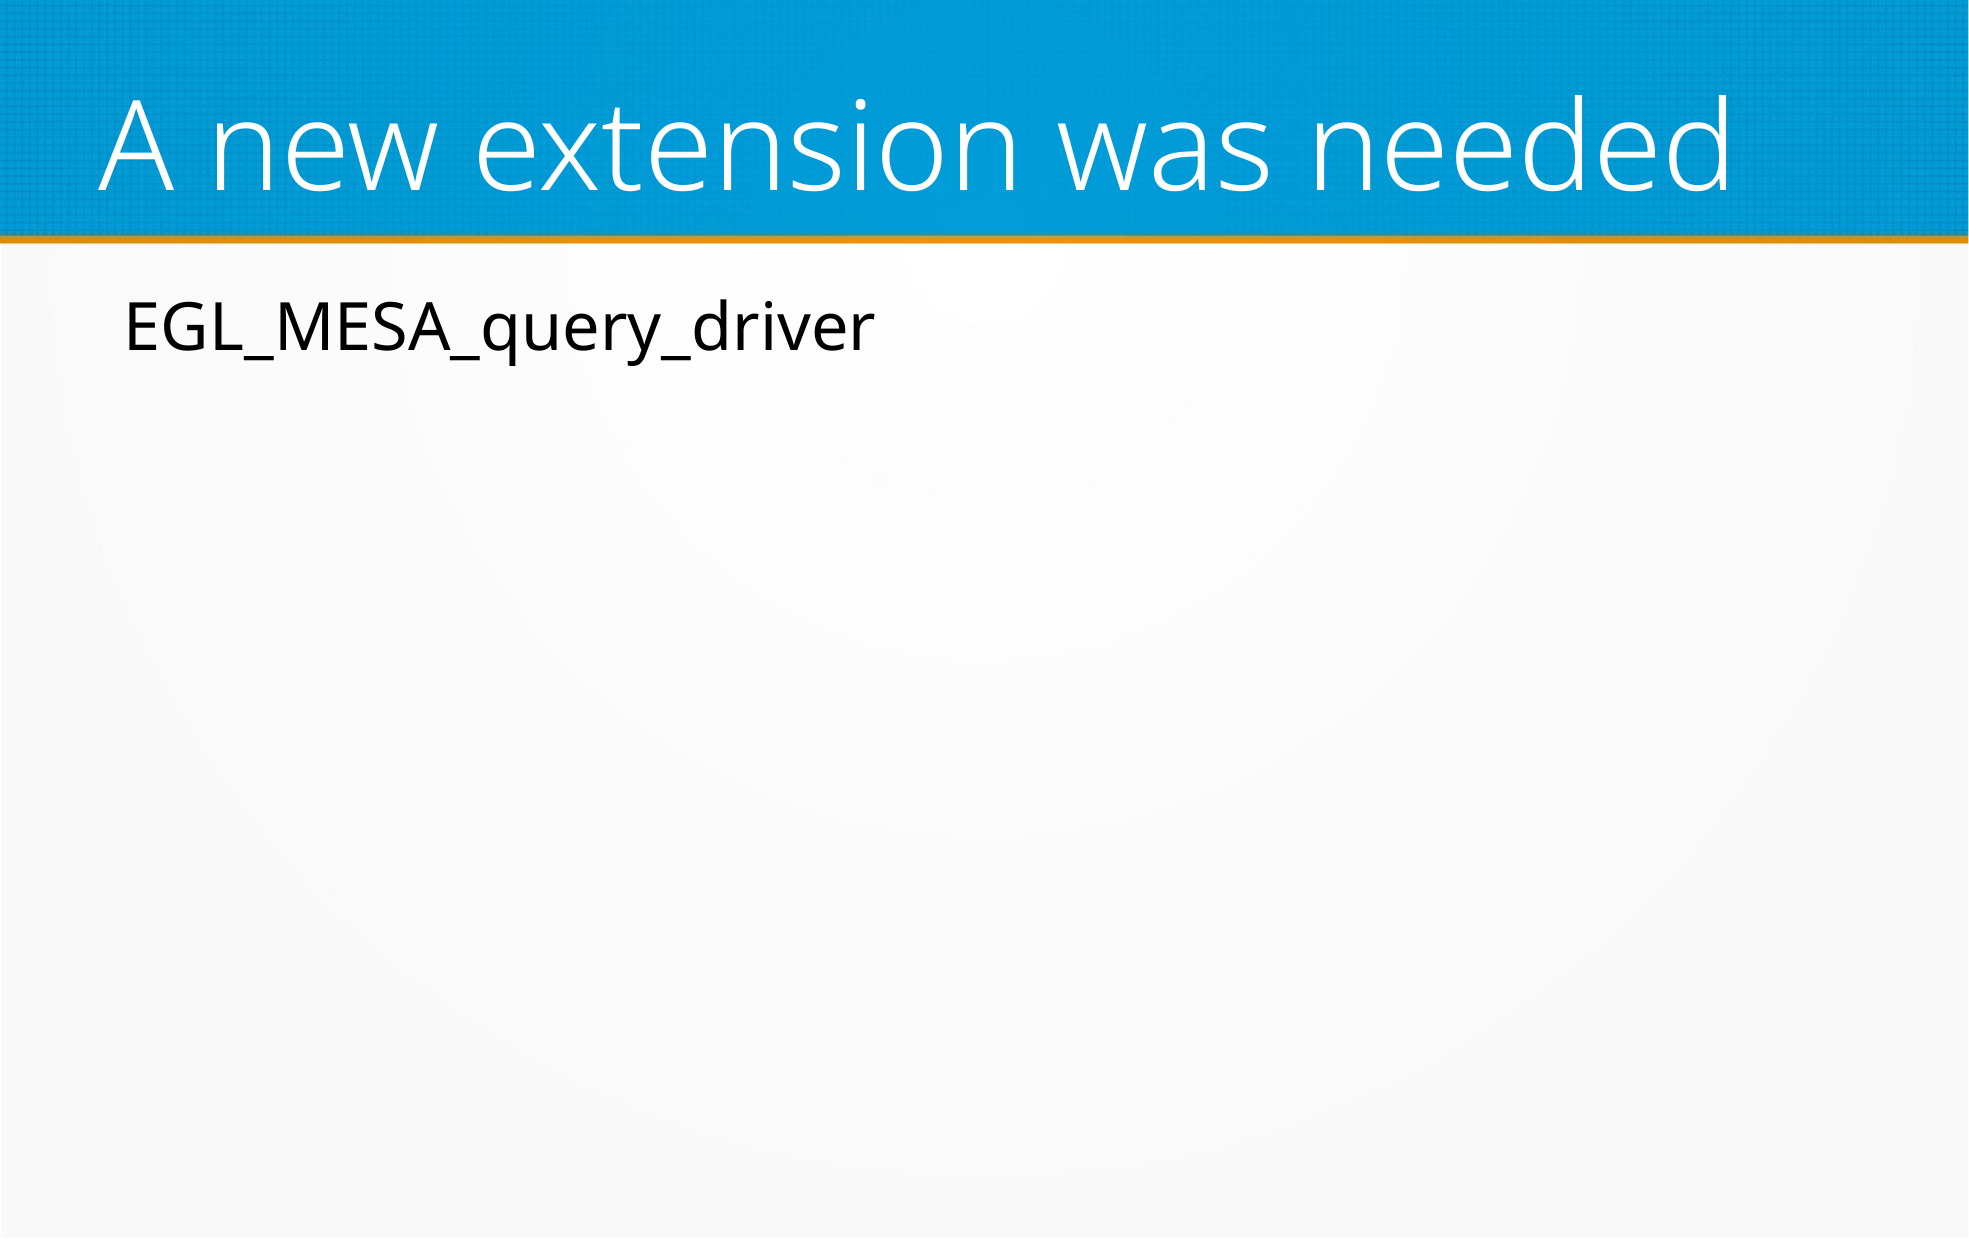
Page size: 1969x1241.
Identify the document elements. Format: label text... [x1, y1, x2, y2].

title A new extension was needed [98, 19, 1870, 227]
text_box EGL_MESA_query_driver [118, 271, 1177, 378]
picture [0, 233, 1969, 1241]
